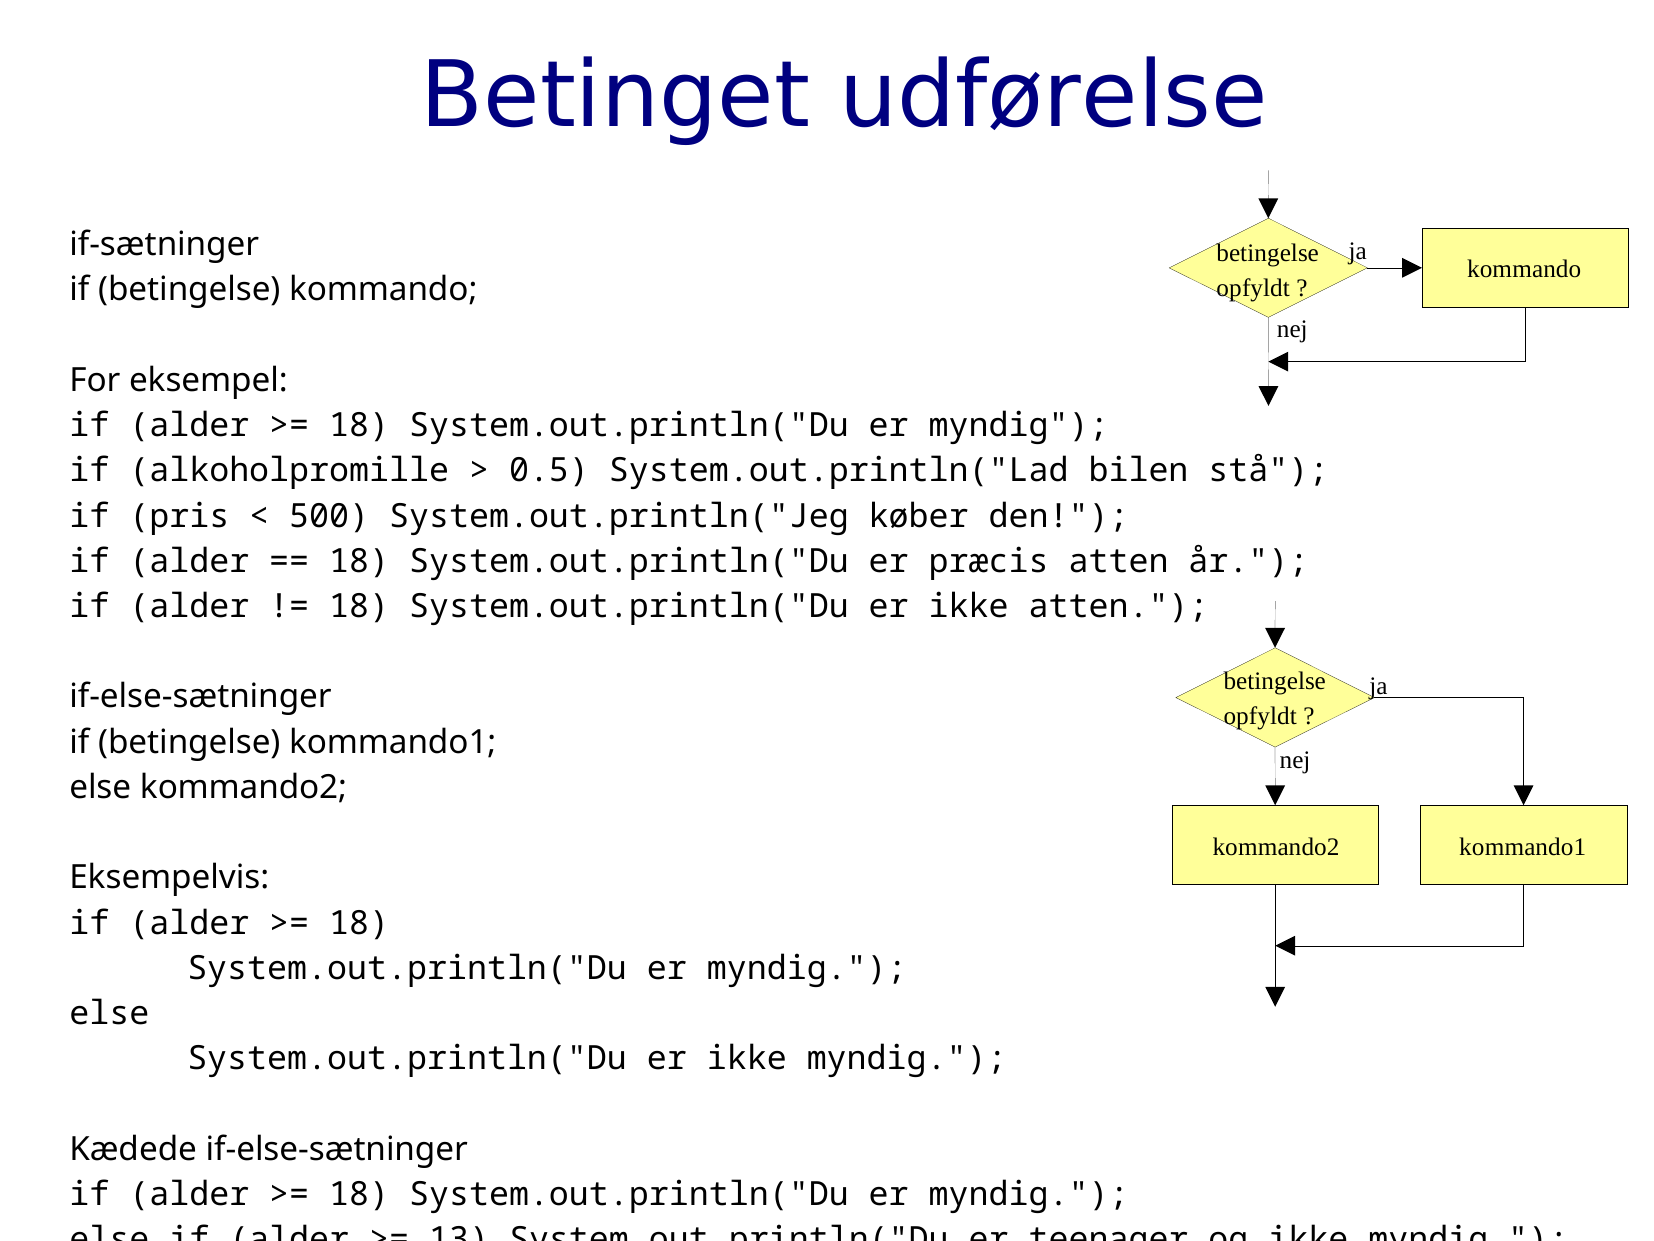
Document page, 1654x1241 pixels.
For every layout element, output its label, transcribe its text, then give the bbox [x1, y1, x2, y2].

title Betinget udførelse [156, 0, 1534, 198]
text_box if-sætninger if (betingelse) kommando; For eksempel: if (alder >= 18) System.out.println("Du er myndig"); if (alkoholpromille > 0.5) System.out.println("Lad bilen stå"); if (pris < 500) System.out.println("Jeg køber den!"); if (alder == 18) System.out.println("Du er præcis atten år."); if (alder != 18) System.out.println("Du er ikke atten."); if-else-sætninger if (betingelse) kommando1; else kommando2; Eksempelvis: if (alder >= 18) System.out.println("Du er myndig."); else System.out.println("Du er ikke myndig."); Kædede if-else-sætninger if (alder >= 18) System.out.println("Du er myndig."); else if (alder >= 13) System.out.println("Du er teenager og ikke myndig."); else if (alder >= 2) System.out.println("Du er et barn og ikke myndig."); else System.out.println("Du er et spædbarn!"); [69, 220, 1630, 1241]
chart [1160, 590, 1634, 1013]
chart [1160, 162, 1633, 410]
